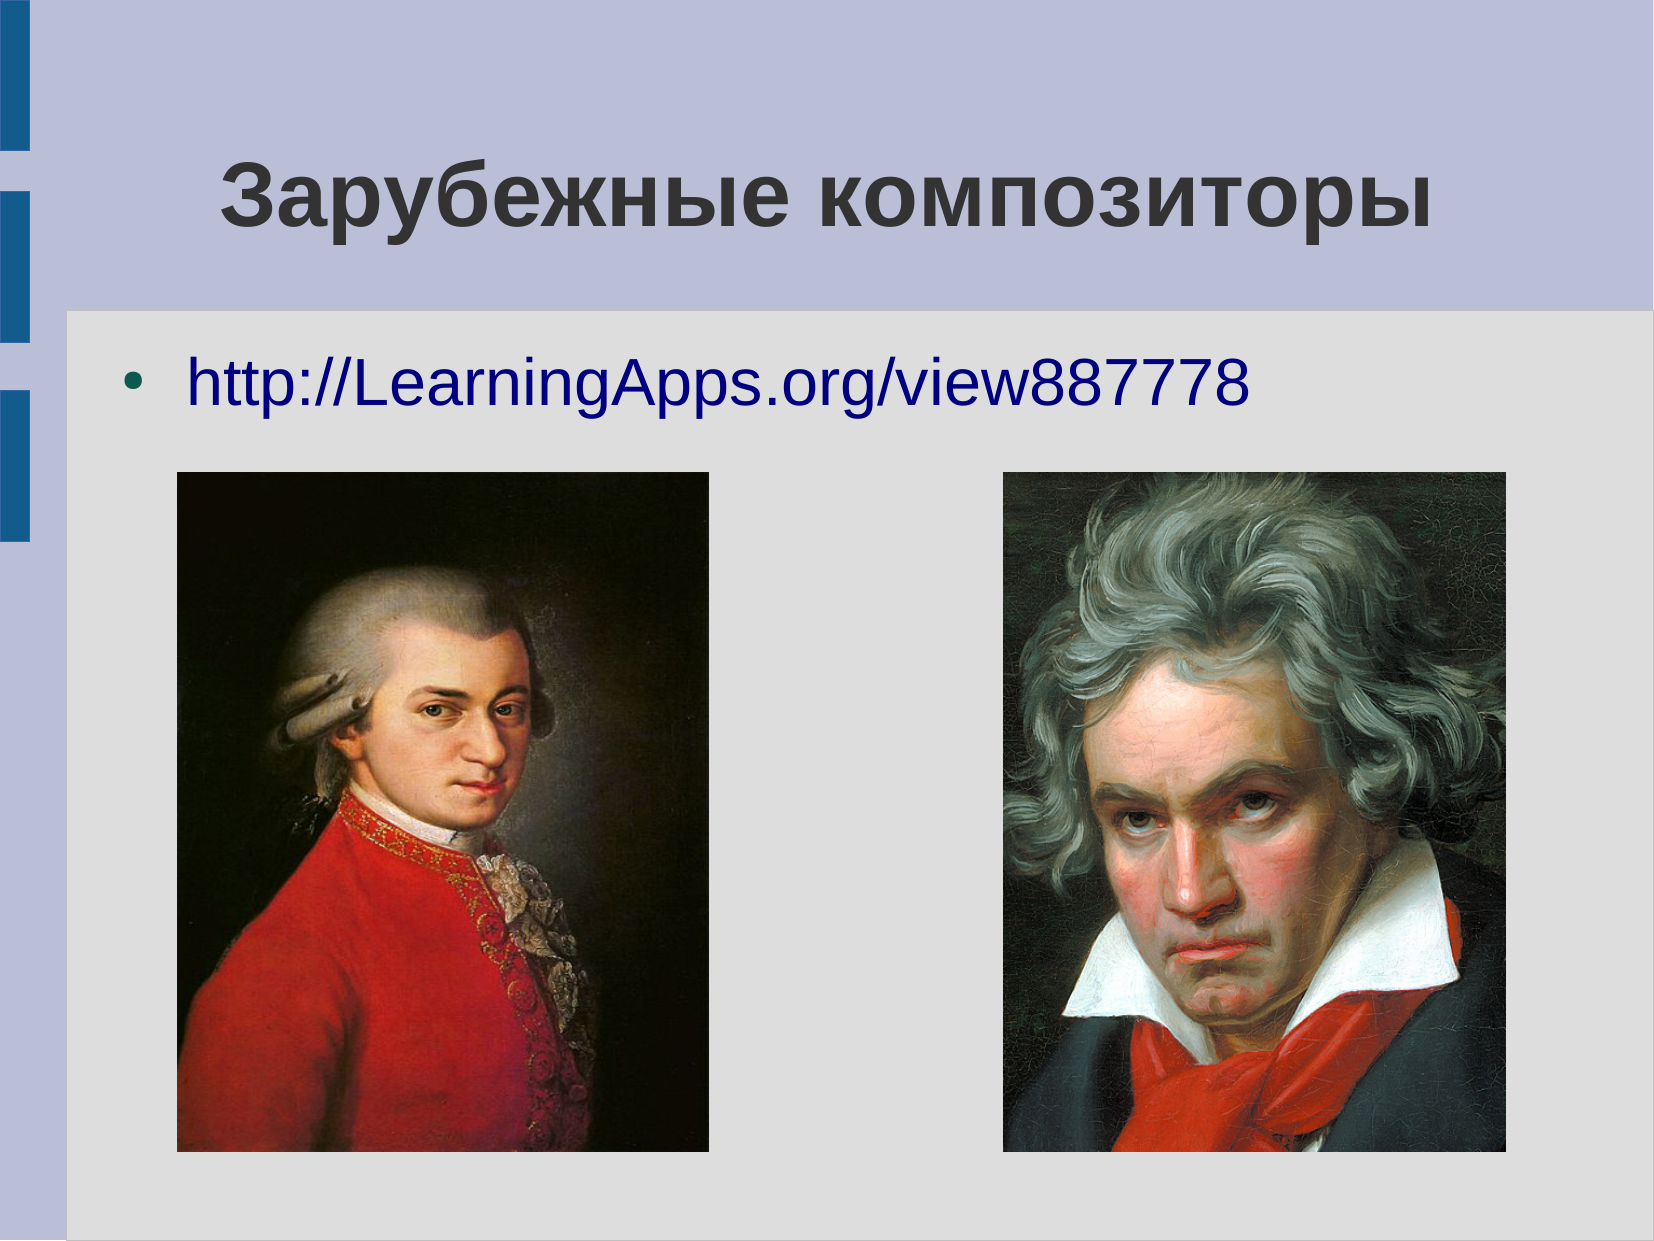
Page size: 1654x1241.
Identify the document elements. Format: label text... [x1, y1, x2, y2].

title Зарубежные композиторы [121, 91, 1534, 299]
list http://LearningApps.org/view887778 [121, 344, 1534, 1164]
picture [1003, 472, 1506, 1152]
picture [177, 472, 709, 1152]
